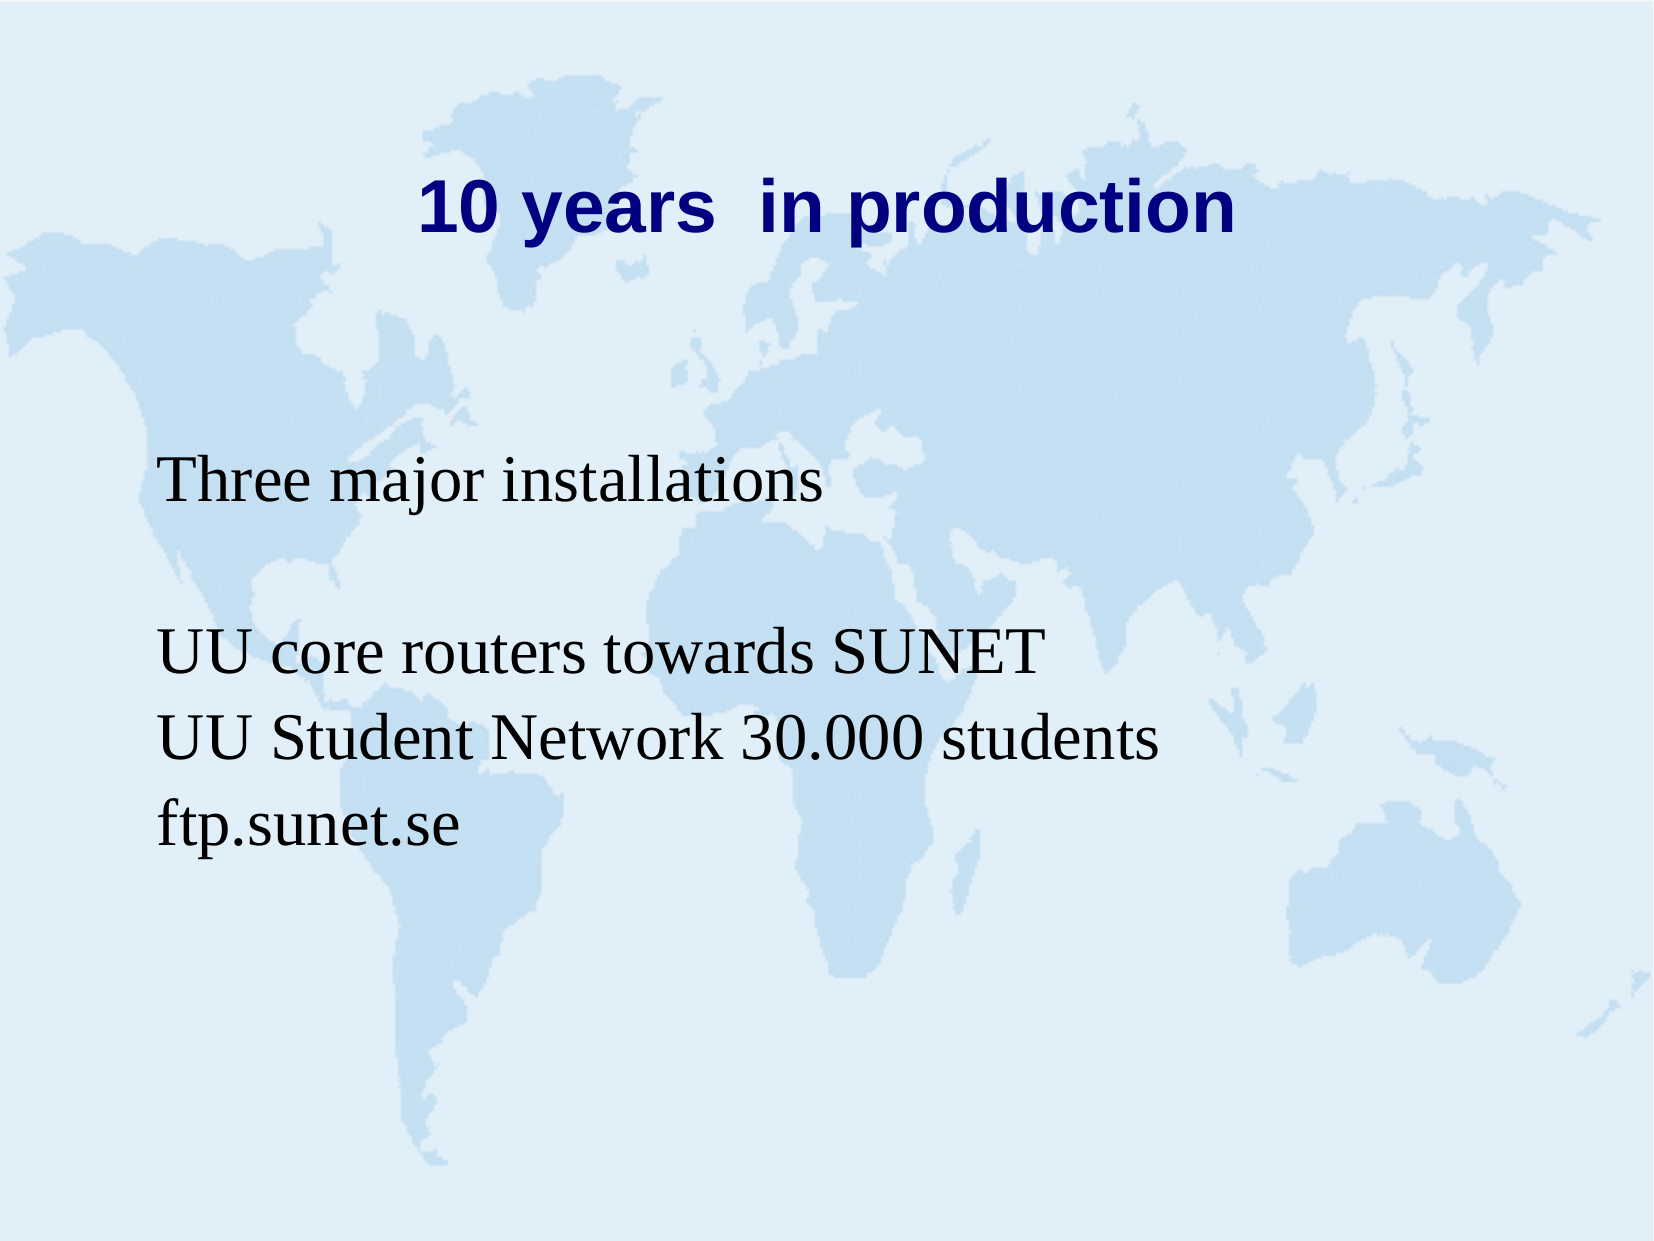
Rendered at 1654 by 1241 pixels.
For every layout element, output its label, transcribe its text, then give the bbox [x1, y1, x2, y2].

title 10 years in production [121, 102, 1534, 311]
subtitle Three major installations UU core routers towards SUNET UU Student Network 30.000 students ftp.sunet.se [121, 352, 1534, 950]
picture [0, 0, 1654, 1241]
